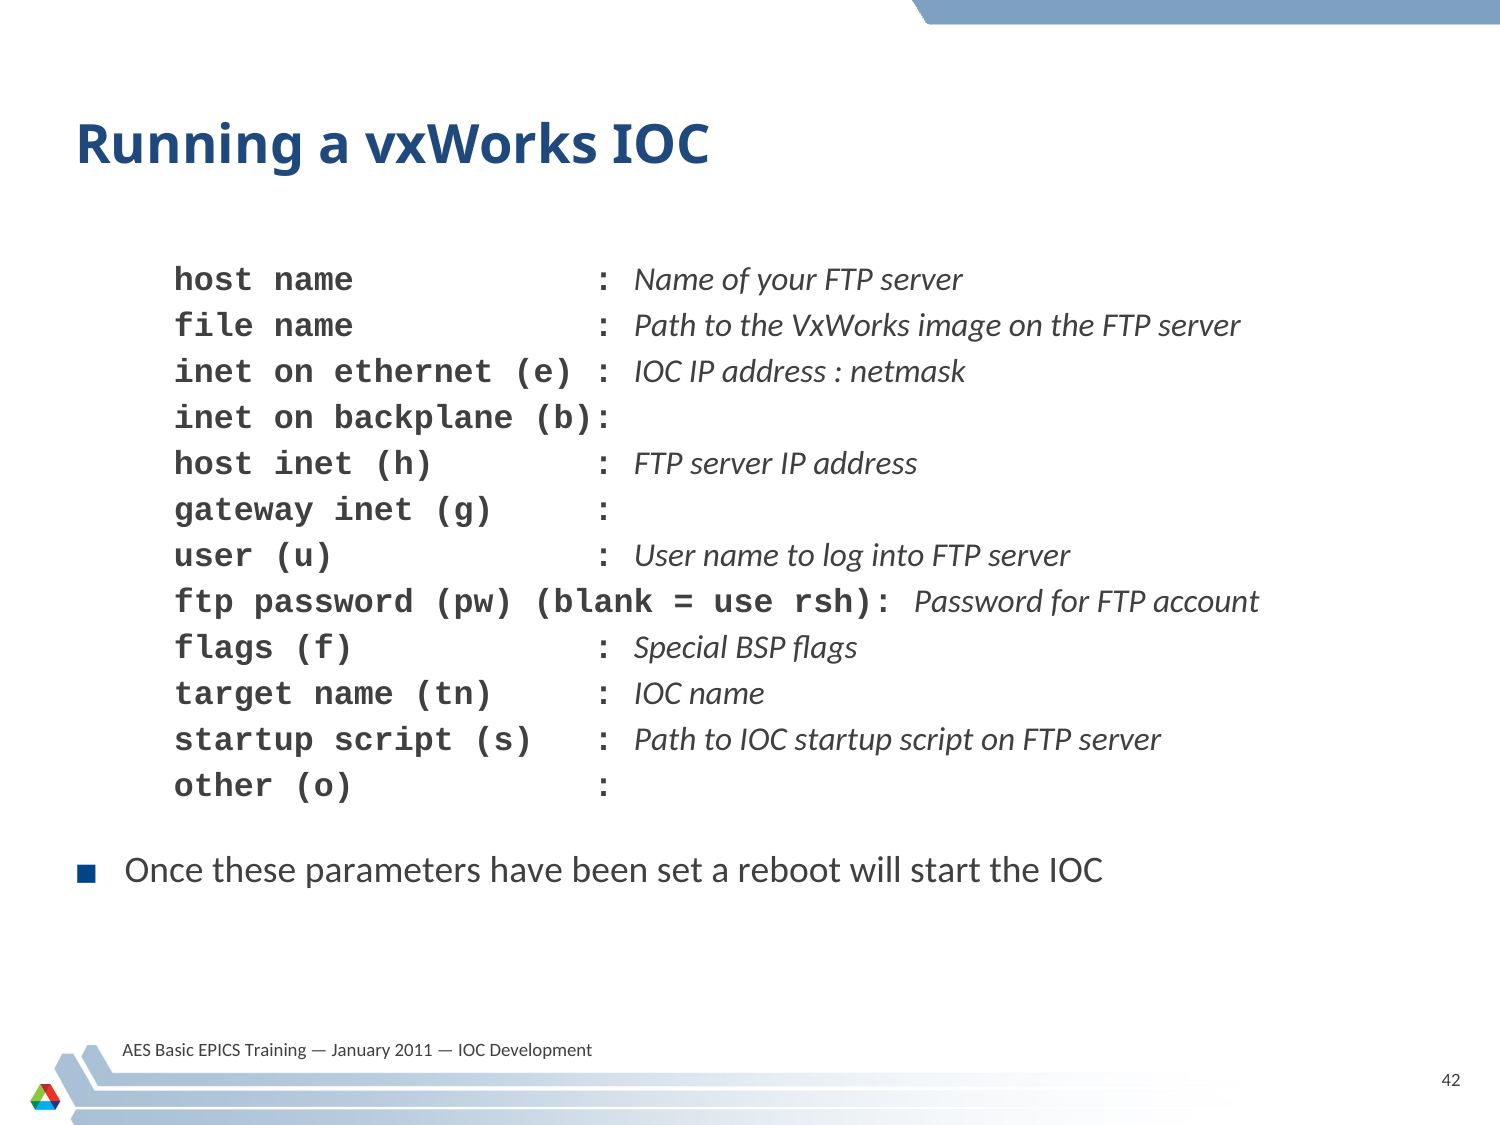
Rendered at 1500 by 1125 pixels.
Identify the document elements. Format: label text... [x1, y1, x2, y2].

picture [0, 1037, 1500, 1125]
picture [0, 0, 1500, 26]
title Running a vxWorks IOC [75, 111, 1426, 175]
list host name : Name of your FTP server file name : Path to the VxWorks image on the FTP server inet on ethernet (e) : IOC IP address : netmask inet on backplane (b): host inet (h) : FTP server IP address gateway inet (g) : user (u) : User name to log into FTP server ftp password (pw) (blank = use rsh): Password for FTP account flags (f) : Special BSP flags target name (tn) : IOC name startup script (s) : Path to IOC startup script on FTP server other (o) : Once these parameters have been set a reboot will start the IOC [75, 262, 1426, 925]
